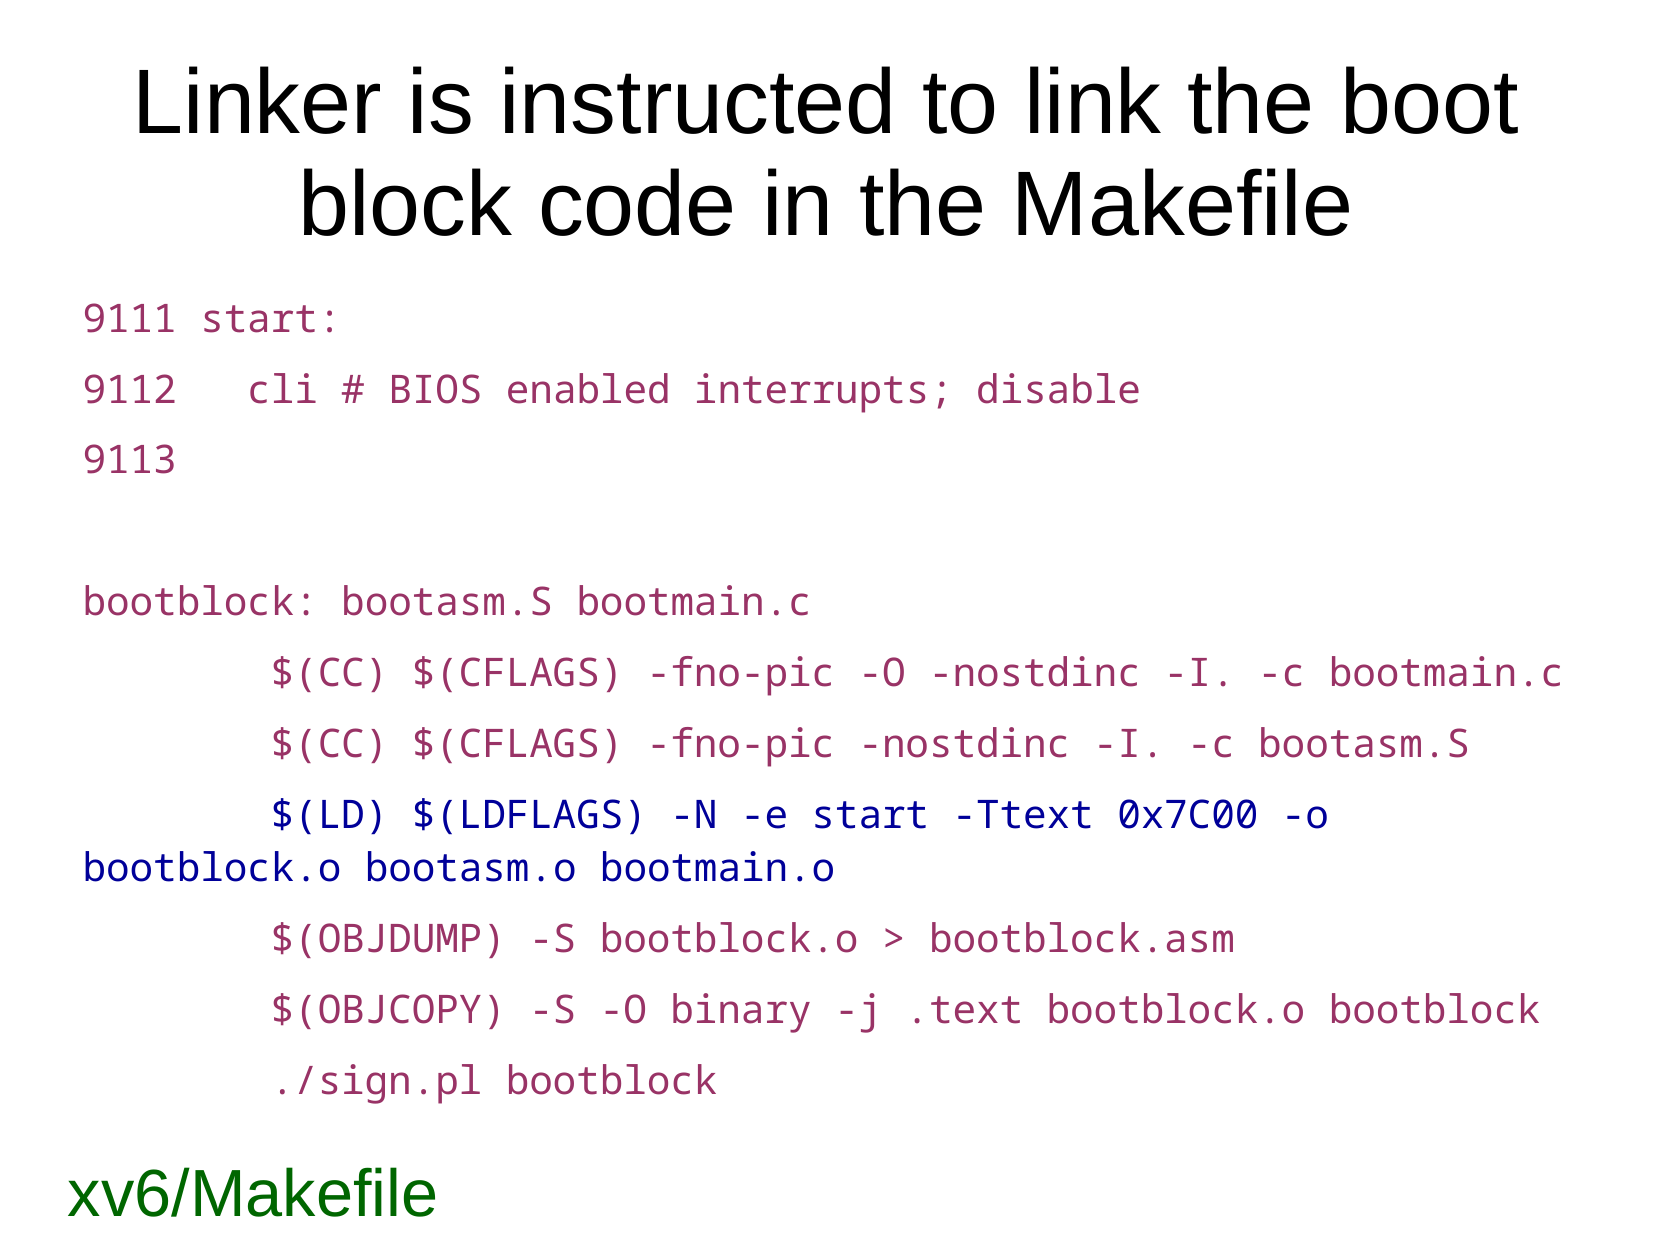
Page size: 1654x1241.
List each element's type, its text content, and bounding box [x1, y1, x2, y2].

title Linker is instructed to link the boot block code in the Makefile [82, 49, 1571, 257]
text_box xv6/Makefile [53, 1148, 638, 1238]
list 9111 start: 9112 cli # BIOS enabled interrupts; disable 9113 bootblock: bootasm.S bootmain.c $(CC) $(CFLAGS) -fno-pic -O -nostdinc -I. -c bootmain.c $(CC) $(CFLAGS) -fno-pic -nostdinc -I. -c bootasm.S $(LD) $(LDFLAGS) -N -e start -Ttext 0x7C00 -o bootblock.o bootasm.o bootmain.o $(OBJDUMP) -S bootblock.o > bootblock.asm $(OBJCOPY) -S -O binary -j .text bootblock.o bootblock ./sign.pl bootblock [82, 290, 1571, 1163]
